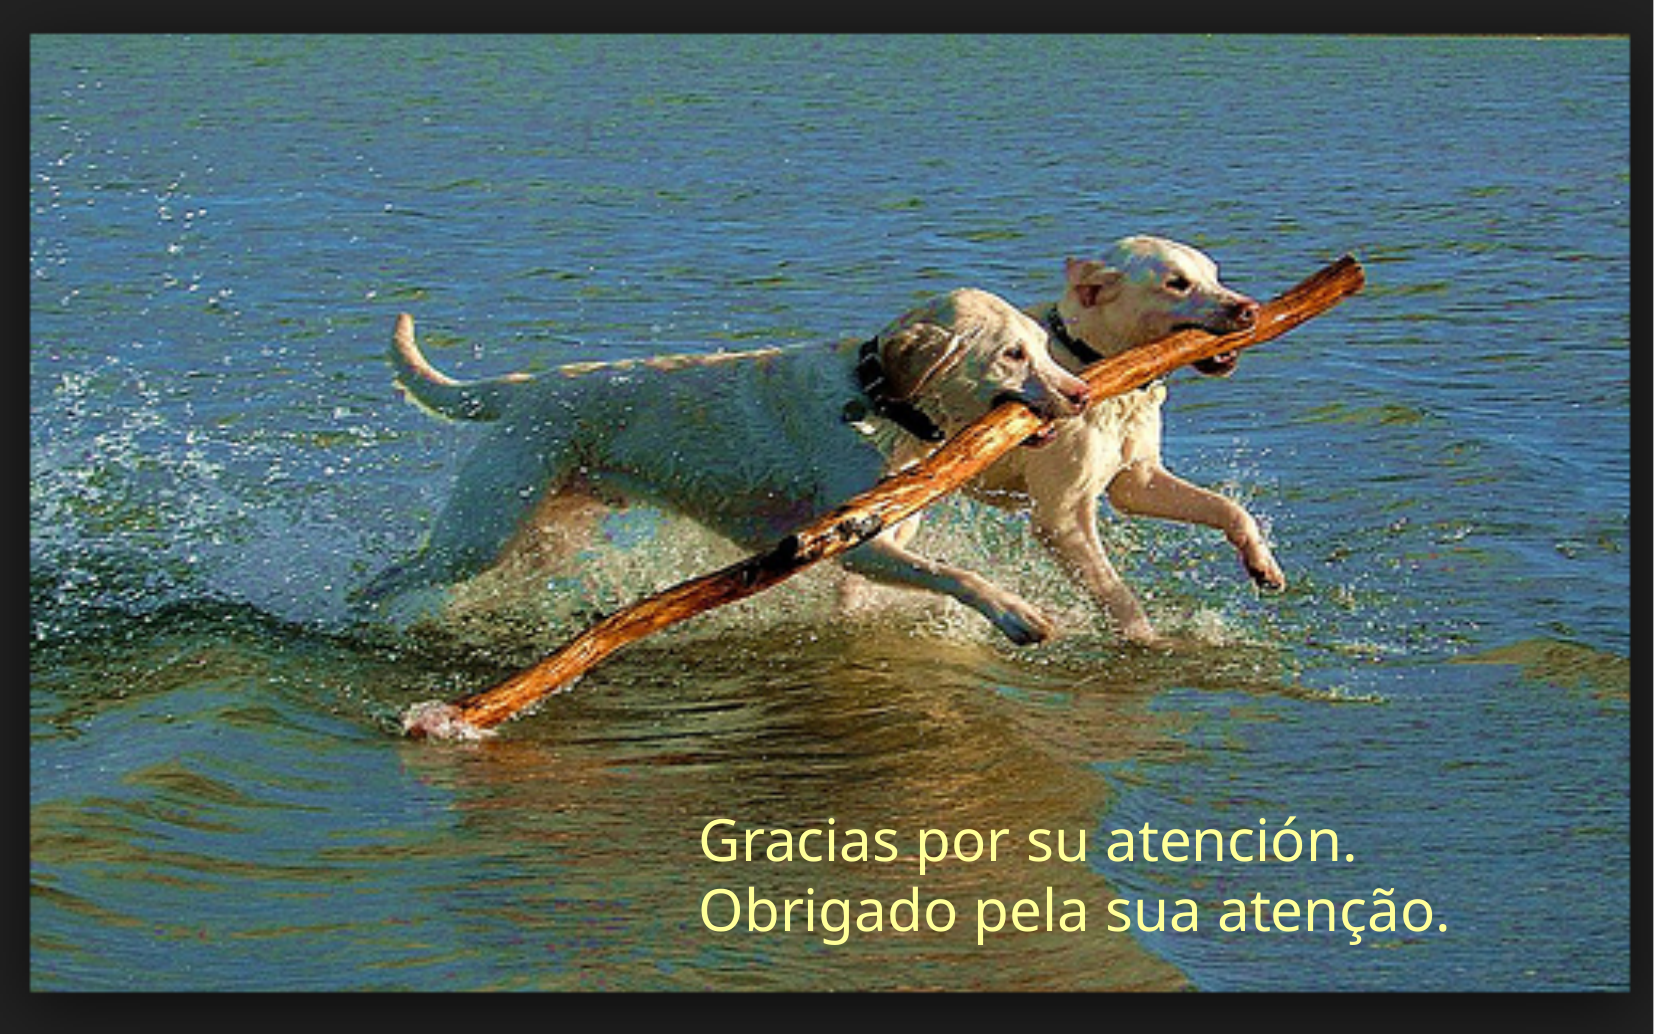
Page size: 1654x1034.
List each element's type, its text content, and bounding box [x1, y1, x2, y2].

picture [0, 0, 1654, 1034]
title Gracias por su atención. Obrigado pela sua atenção. [683, 760, 1582, 987]
